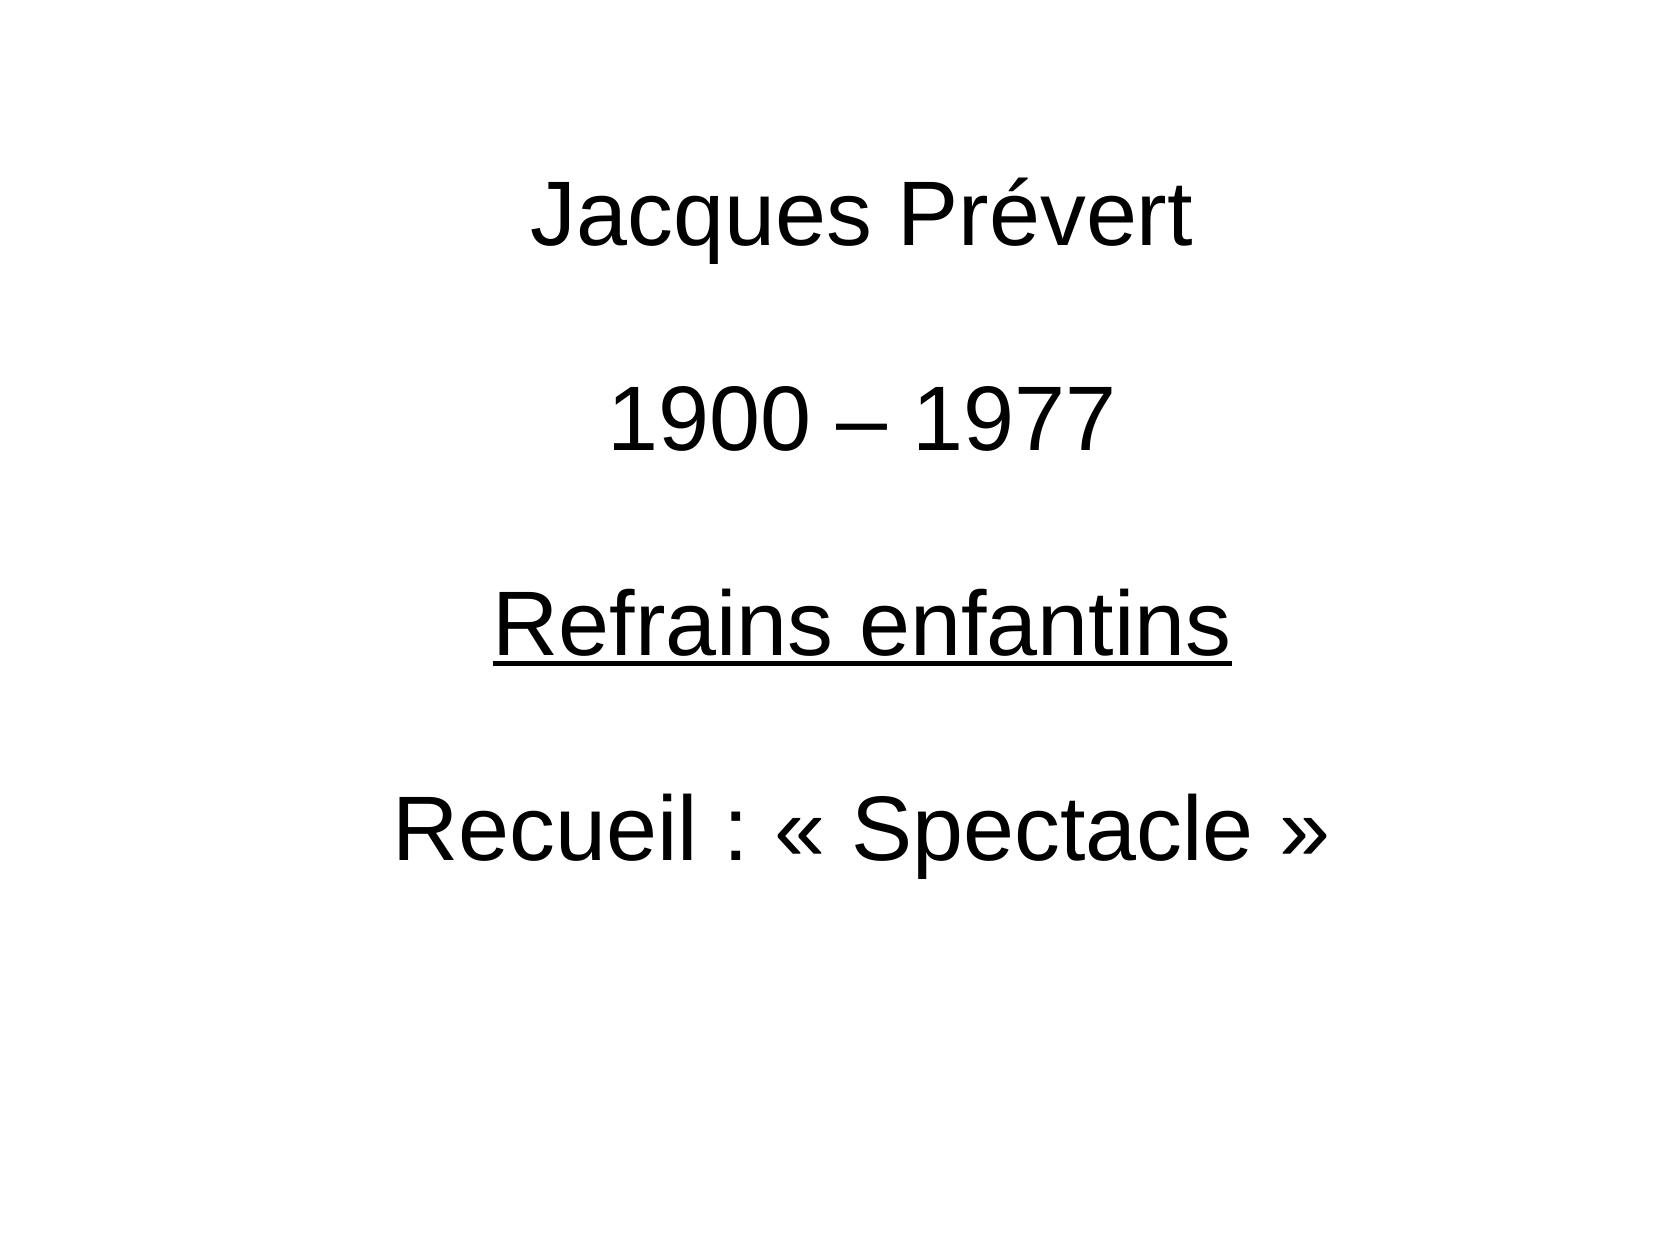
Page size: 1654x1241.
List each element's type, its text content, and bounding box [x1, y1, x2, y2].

title Jacques Prévert 1900 – 1977 Refrains enfantins Recueil : « Spectacle » [118, 59, 1607, 1087]
